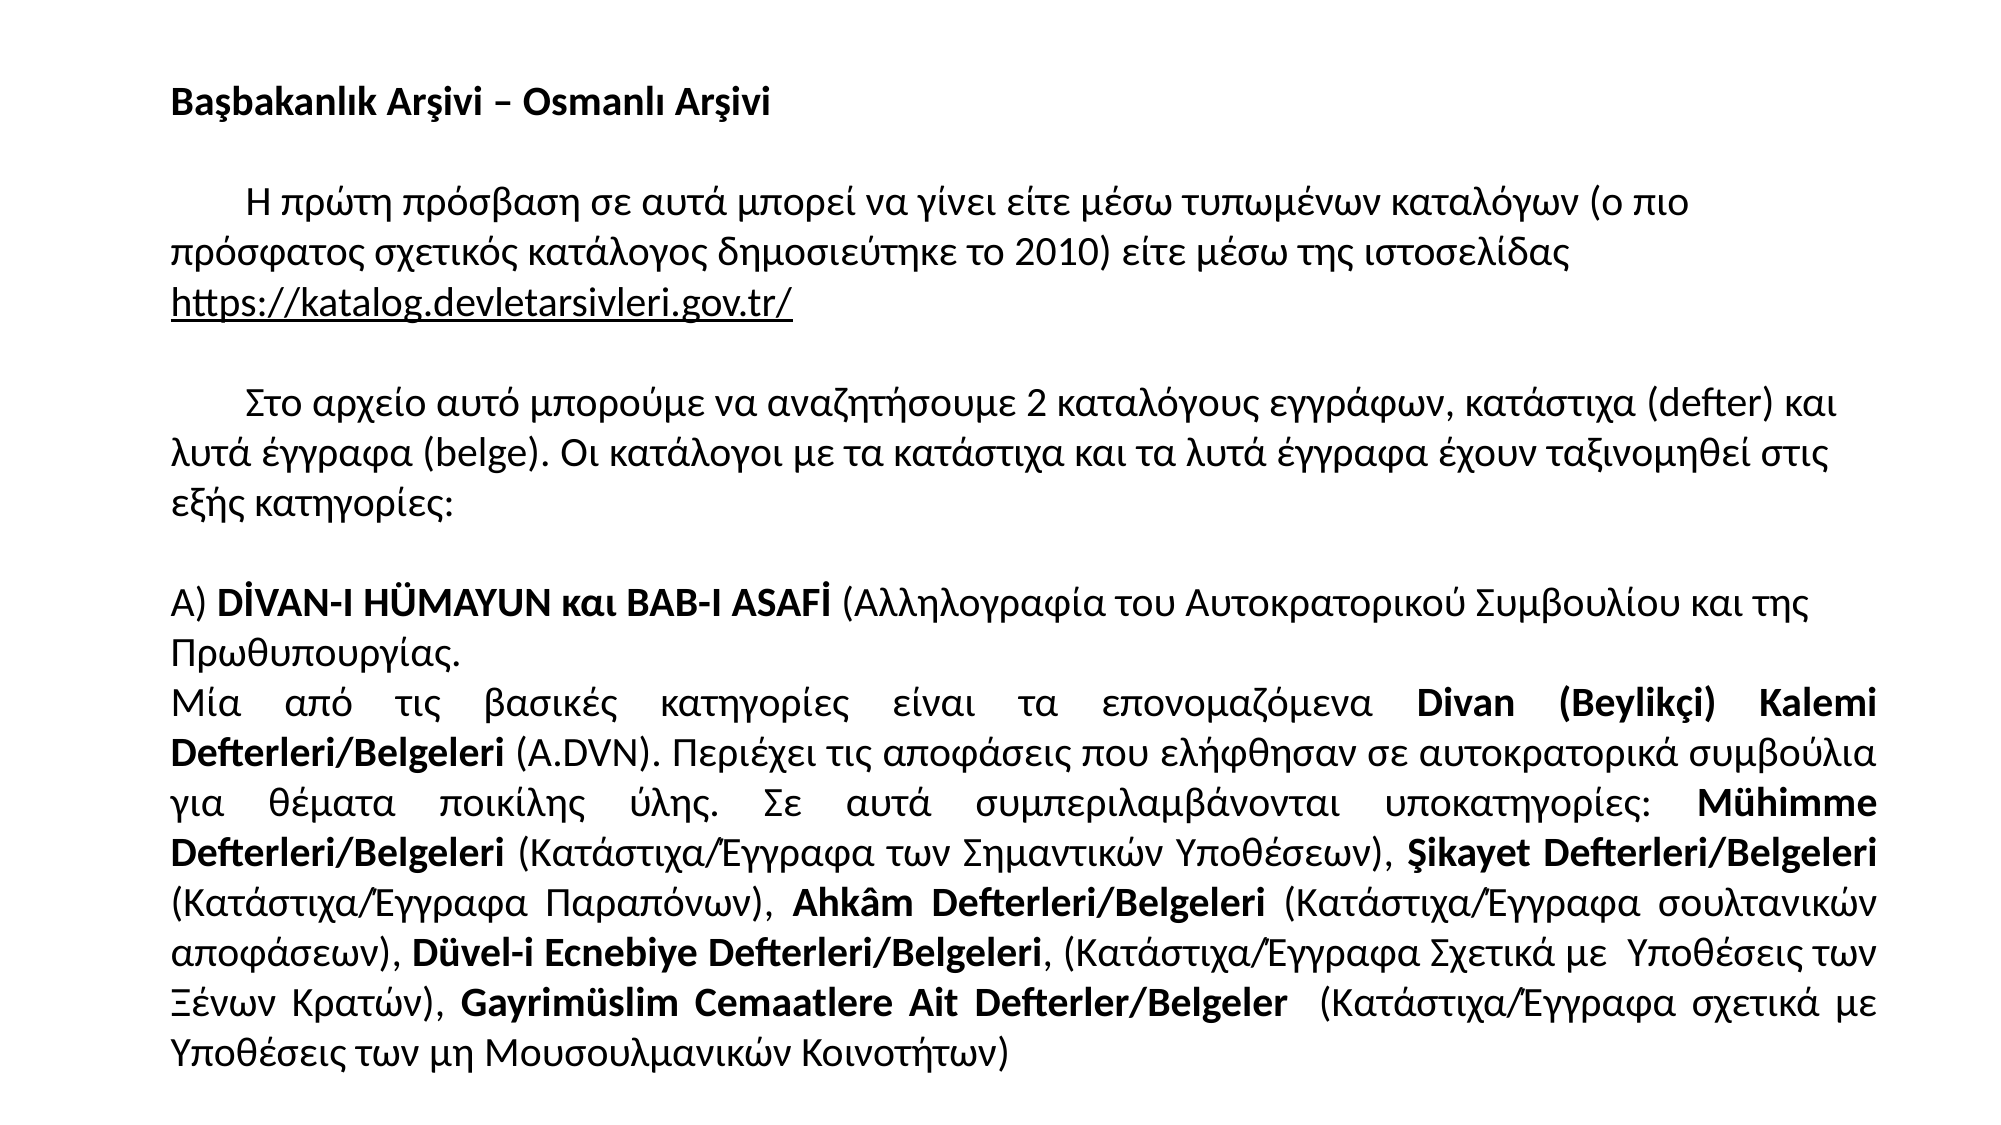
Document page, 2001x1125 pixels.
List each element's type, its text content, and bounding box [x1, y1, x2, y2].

text_box Başbakanlık Arşivi – Osmanlı Arşivi Η πρώτη πρόσβαση σε αυτά μπορεί να γίνει είτε μέσω τυπωμένων καταλόγων (ο πιο πρόσφατος σχετικός κατάλογος δημοσιεύτηκε το 2010) είτε μέσω της ιστοσελίδας https://katalog.devletarsivleri.gov.tr/ Στο αρχείο αυτό μπορούμε να αναζητήσουμε 2 καταλόγους εγγράφων, κατάστιχα (defter) και λυτά έγγραφα (belge). Οι κατάλογοι με τα κατάστιχα και τα λυτά έγγραφα έχουν ταξινομηθεί στις εξής κατηγορίες: A) DİVAN-I HÜMAYUN και BAB-I ASAFİ (Αλληλογραφία του Αυτοκρατορικού Συμβουλίου και της Πρωθυπουργίας. Μία από τις βασικές κατηγορίες είναι τα επονομαζόμενα Divan (Beylikçi) Kalemi Defterleri/Belgeleri (A.DVN). Περιέχει τις αποφάσεις που ελήφθησαν σε αυτοκρατορικά συμβούλια για θέματα ποικίλης ύλης. Σε αυτά συμπεριλαμβάνονται υποκατηγορίες: Mühimme Defterleri/Belgeleri (Κατάστιχα/Έγγραφα των Σημαντικών Υποθέσεων), Şikayet Defterleri/Belgeleri (Κατάστιχα/Έγγραφα Παραπόνων), Ahkâm Defterleri/Belgeleri (Κατάστιχα/Έγγραφα σουλτανικών αποφάσεων), Düvel-i Ecnebiye Defterleri/Belgeleri, (Κατάστιχα/Έγγραφα Σχετικά με Υποθέσεις των Ξένων Κρατών), Gayrimüslim Cemaatlere Ait Defterler/Belgeler (Κατάστιχα/Έγγραφα σχετικά με Υποθέσεις των μη Μουσουλμανικών Κοινοτήτων) [155, 66, 1893, 1125]
